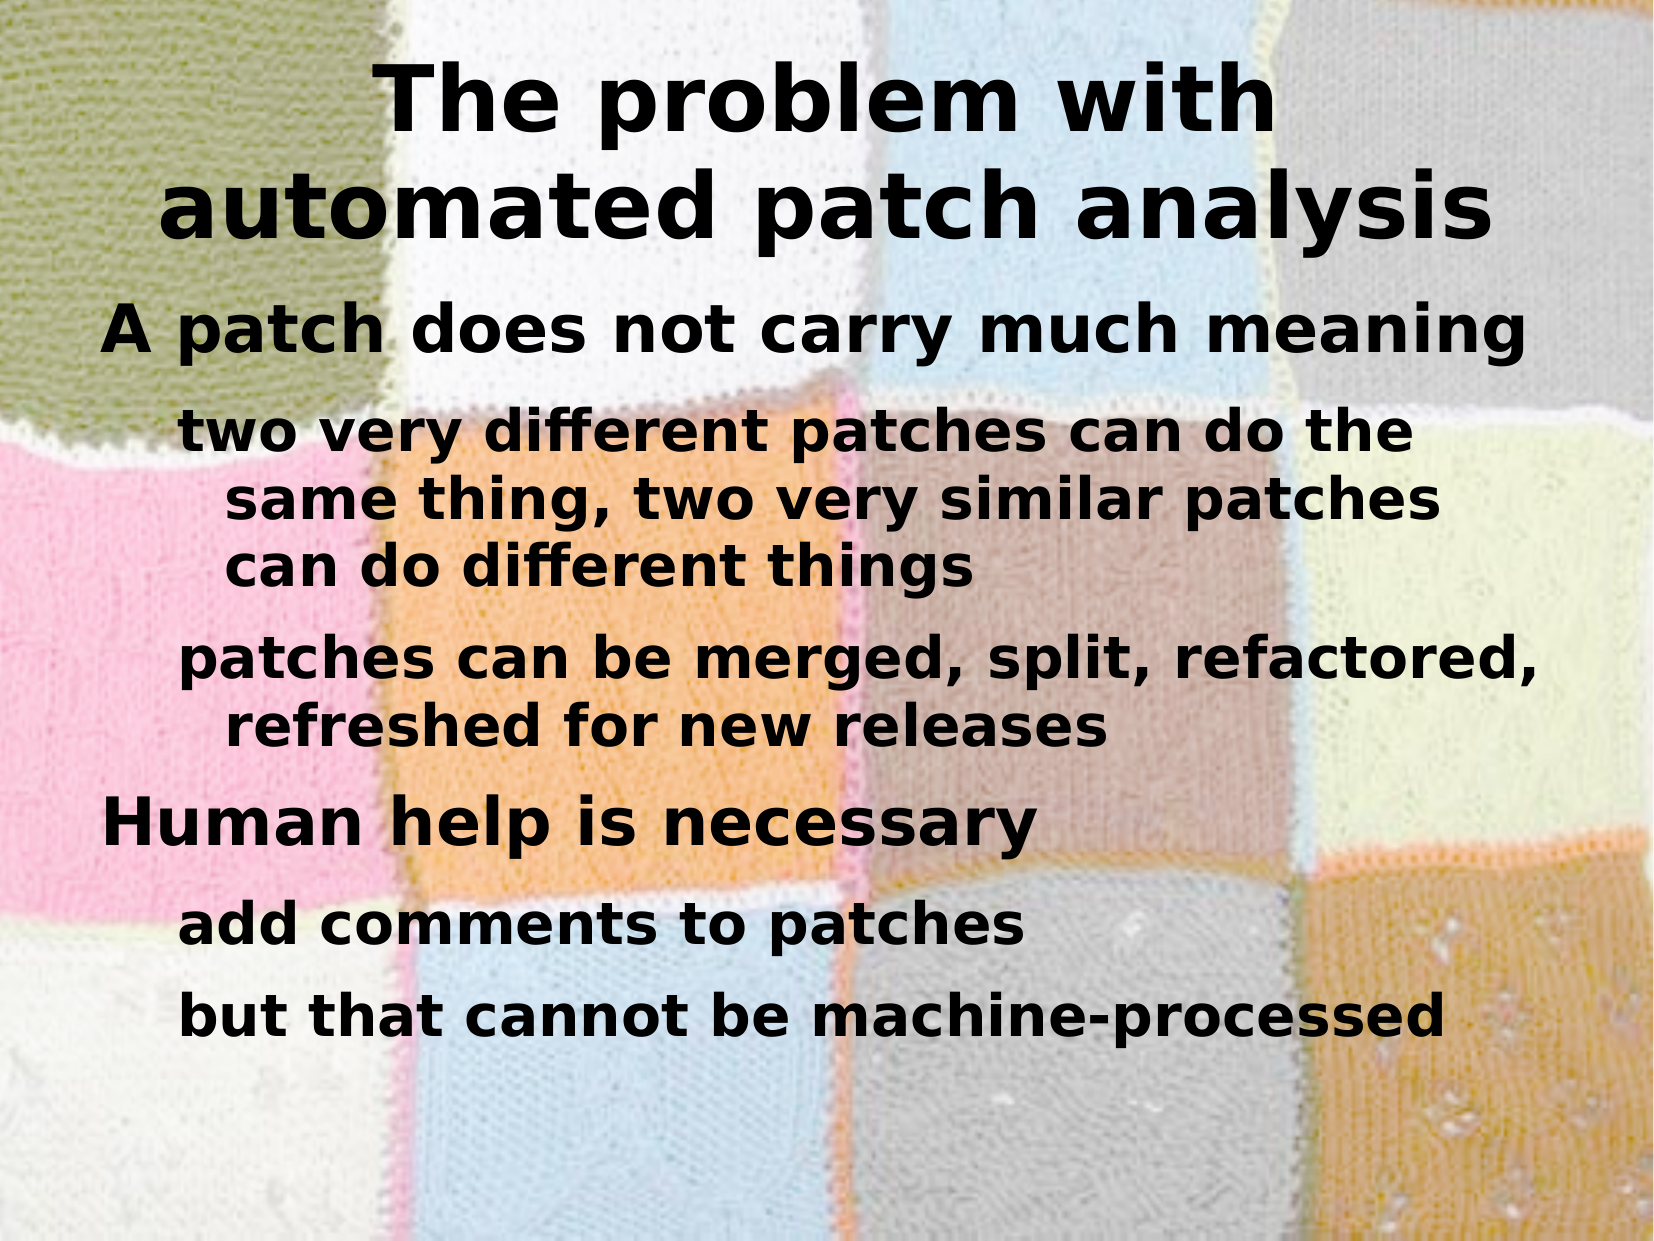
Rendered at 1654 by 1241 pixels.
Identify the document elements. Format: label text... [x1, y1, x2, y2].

picture [0, 0, 1654, 1241]
title The problem with automated patch analysis [82, 45, 1571, 261]
list A patch does not carry much meaning two very different patches can do the same thing, two very similar patches can do different things patches can be merged, split, refactored, refreshed for new releases Human help is necessary add comments to patches but that cannot be machine-processed [82, 290, 1571, 1128]
